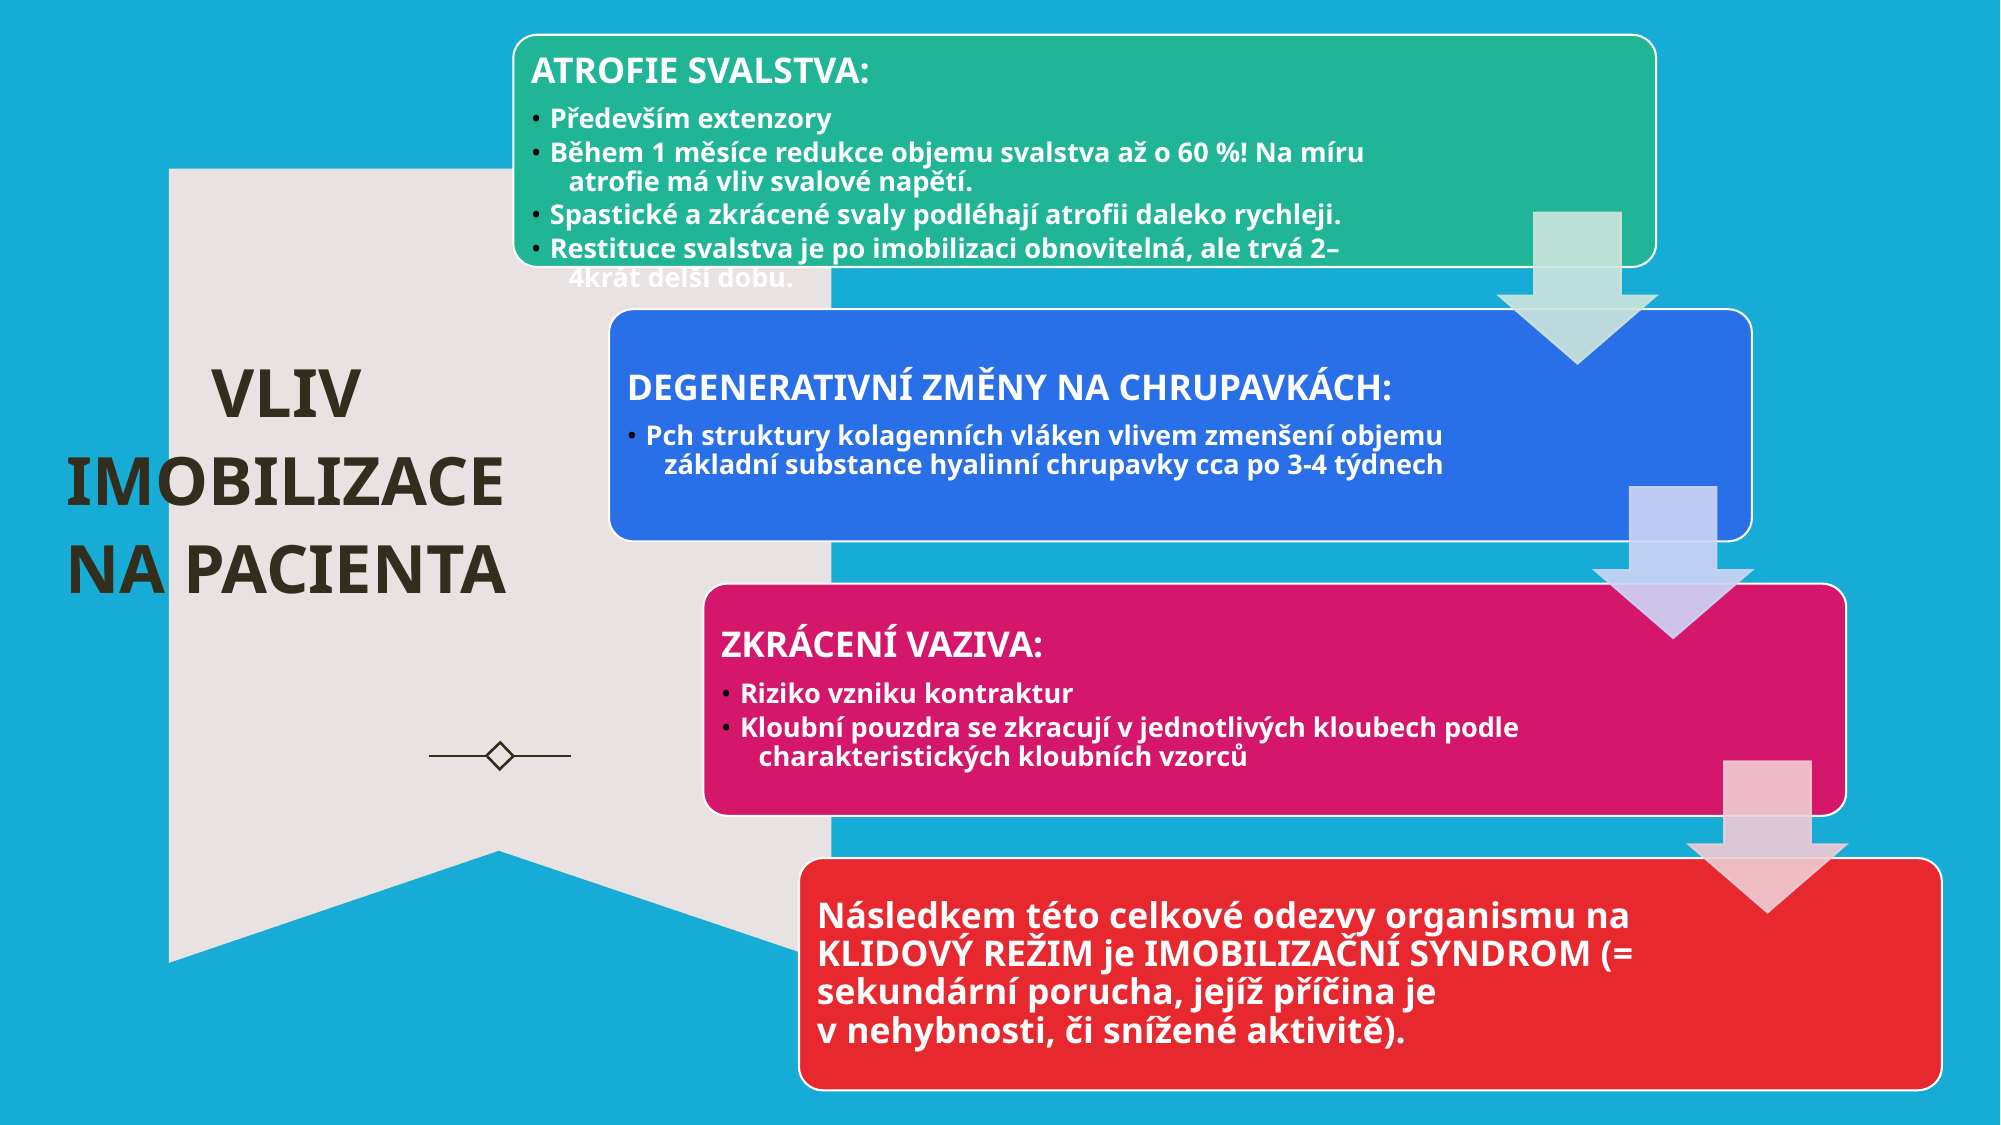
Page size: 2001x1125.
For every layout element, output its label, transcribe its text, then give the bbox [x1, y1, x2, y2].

text_box ZKRÁCENÍ VAZIVA: Riziko vzniku kontraktur Kloubní pouzdra se zkracují v jednotlivých kloubech podle charakteristických kloubních vzorců [703, 583, 1847, 816]
text_box Následkem této celkové odezvy organismu na KLIDOVÝ REŽIM je IMOBILIZAČNÍ SYNDROM (= sekundární porucha, jejíž příčina je v nehybnosti, či snížené aktivitě). [799, 858, 1942, 1091]
text_box ATROFIE SVALSTVA: Především extenzory Během 1 měsíce redukce objemu svalstva až o 60 %! Na míru atrofie má vliv svalové napětí. Spastické a zkrácené svaly podléhají atrofii daleko rychleji. Restituce svalstva je po imobilizaci obnovitelná, ale trvá 2–4krát delší dobu. [513, 34, 1657, 267]
text_box [0, 0, 2000, 1125]
text_box DEGENERATIVNÍ ZMĚNY NA CHRUPAVKÁCH: Pch struktury kolagenních vláken vlivem zmenšení objemu základní substance hyalinní chrupavky cca po 3-4 týdnech [609, 309, 1752, 542]
title VLIV IMOBILIZACE NA PACIENTA [20, 260, 553, 689]
